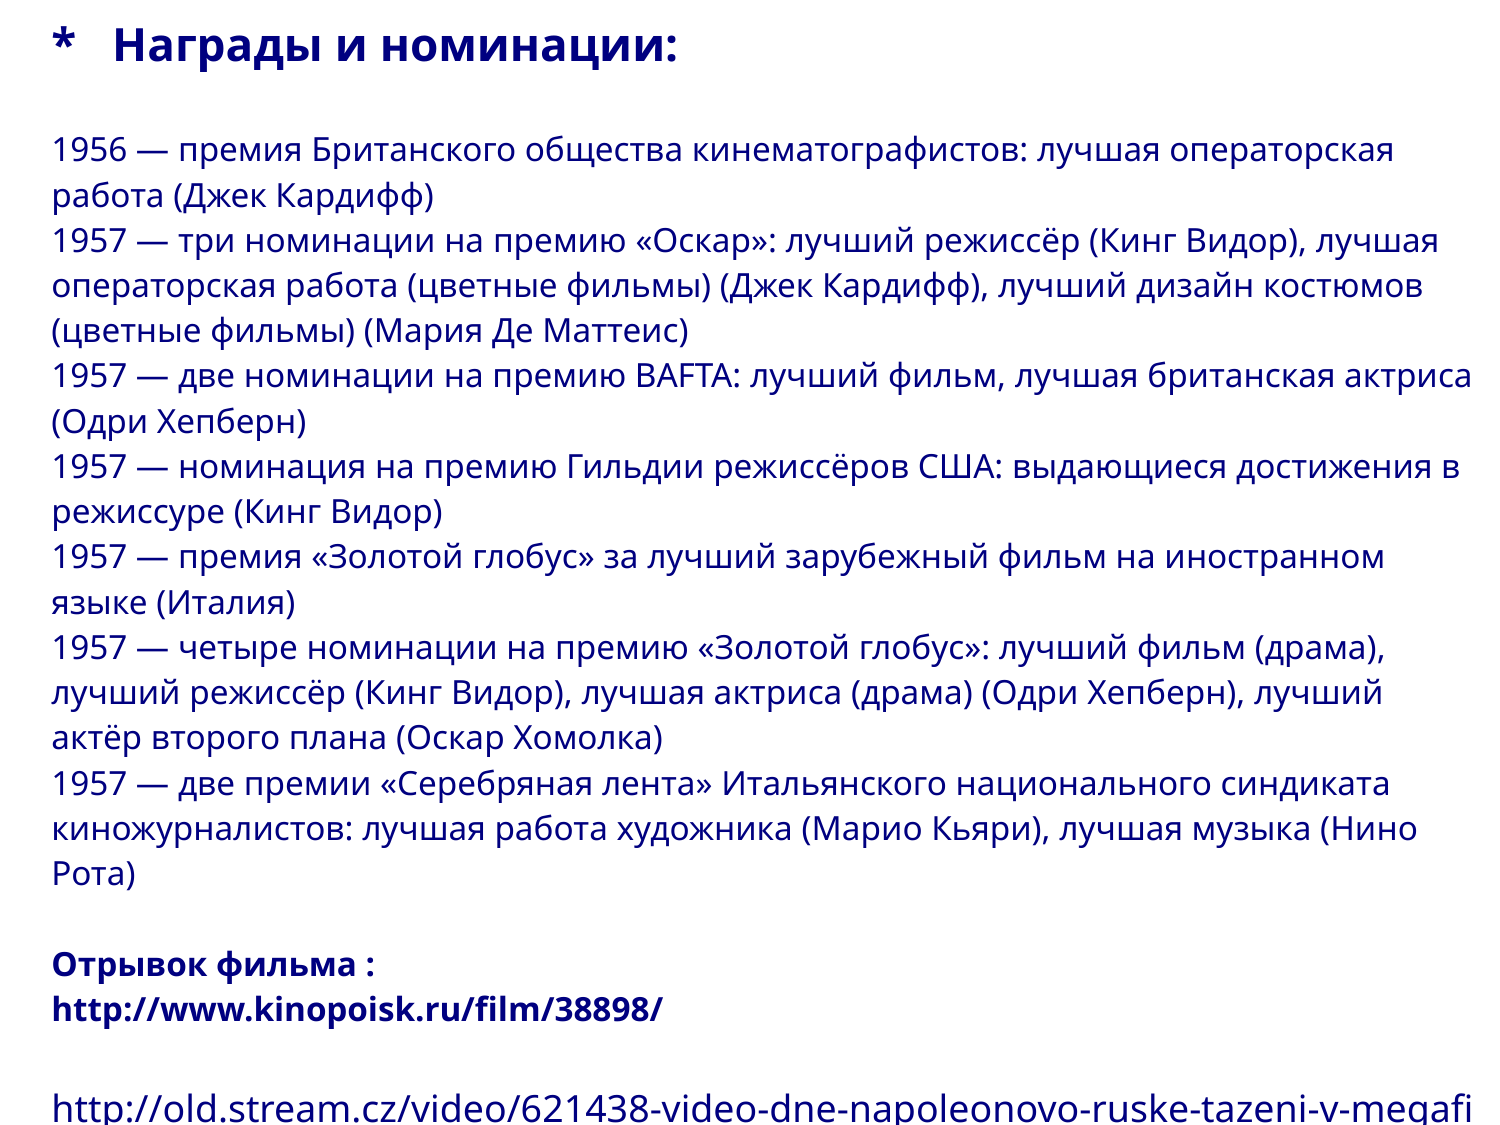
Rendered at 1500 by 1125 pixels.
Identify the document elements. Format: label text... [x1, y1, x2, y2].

title * Награды и номинации: 1956 — премия Британского общества кинематографистов: лучшая операторская работа (Джек Кардифф) 1957 — три номинации на премию «Оскар»: лучший режиссёр (Кинг Видор), лучшая операторская работа (цветные фильмы) (Джек Кардифф), лучший дизайн костюмов (цветные фильмы) (Мария Де Маттеис) 1957 — две номинации на премию BAFTA: лучший фильм, лучшая британская актриса (Одри Хепберн) 1957 — номинация на премию Гильдии режиссёров США: выдающиеся достижения в режиссуре (Кинг Видор) 1957 — премия «Золотой глобус» за лучший зарубежный фильм на иностранном языке (Италия) 1957 — четыре номинации на премию «Золотой глобус»: лучший фильм (драма), лучший режиссёр (Кинг Видор), лучшая актриса (драма) (Одри Хепберн), лучший актёр второго плана (Оскар Хомолка) 1957 — две премии «Серебряная лента» Итальянского национального синдиката киножурналистов: лучшая работа художника (Марио Кьяри), лучшая музыка (Нино Рота) Oтрывок фильмa : http://www.kinopoisk.ru/film/38898/ http://old.stream.cz/video/621438-video-dne-napoleonovo-ruske-tazeni-v-megafilmu [51, 56, 1477, 1090]
